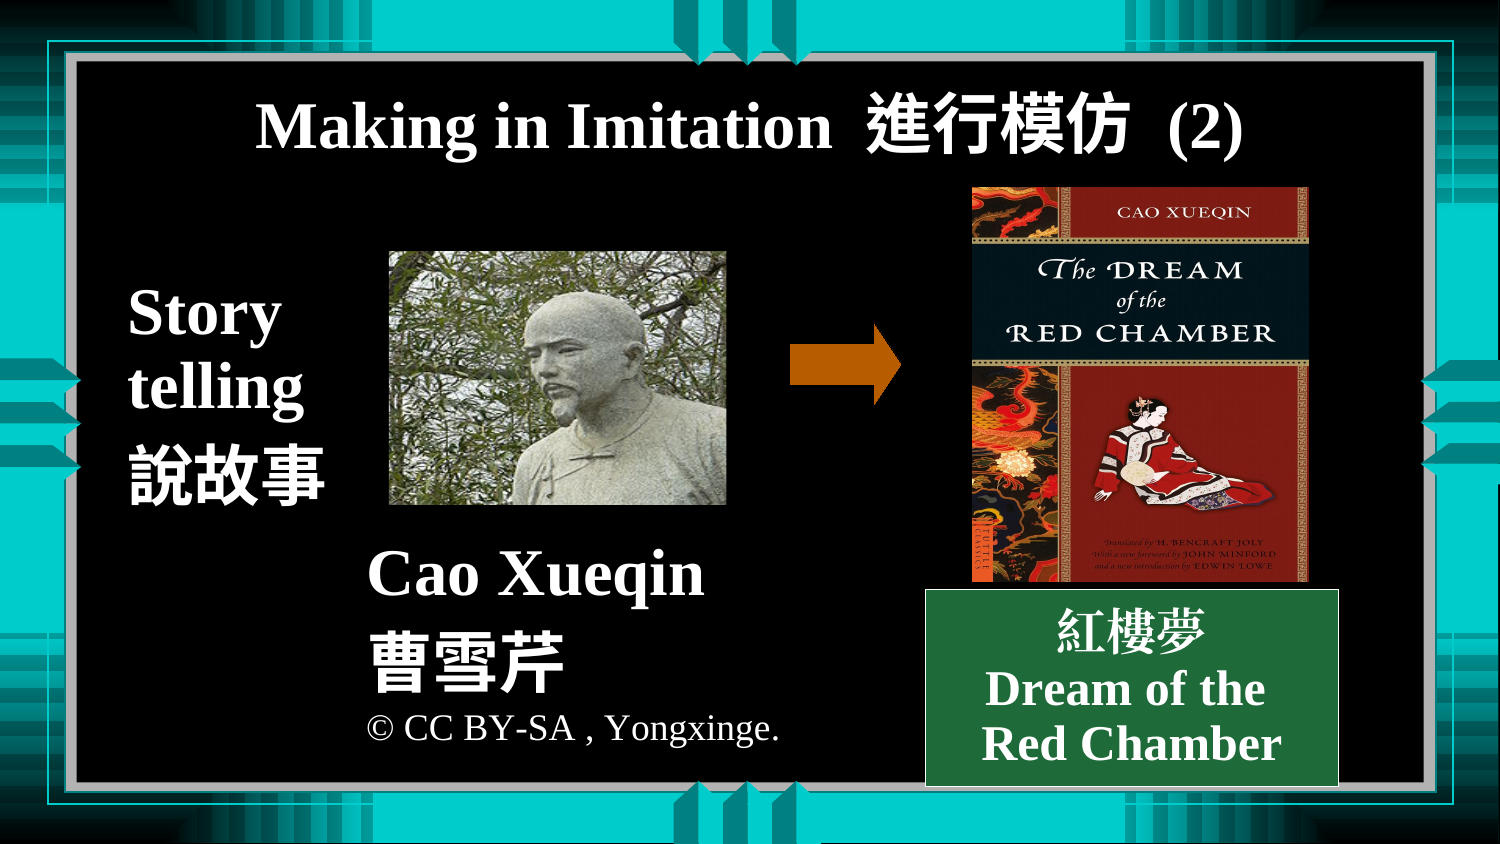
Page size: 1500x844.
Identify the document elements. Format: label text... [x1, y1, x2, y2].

picture [388, 251, 727, 505]
picture [972, 187, 1309, 582]
text_box Cao Xueqin 曹雪芹 © CC BY-SA , Yongxinge. [351, 528, 802, 757]
title Making in Imitation 進行模仿 (2) [112, 70, 1388, 212]
text_box [789, 322, 903, 407]
text_box Story telling 說故事 [112, 267, 451, 528]
text_box 紅樓夢 Dream of the Red Chamber [925, 589, 1339, 787]
